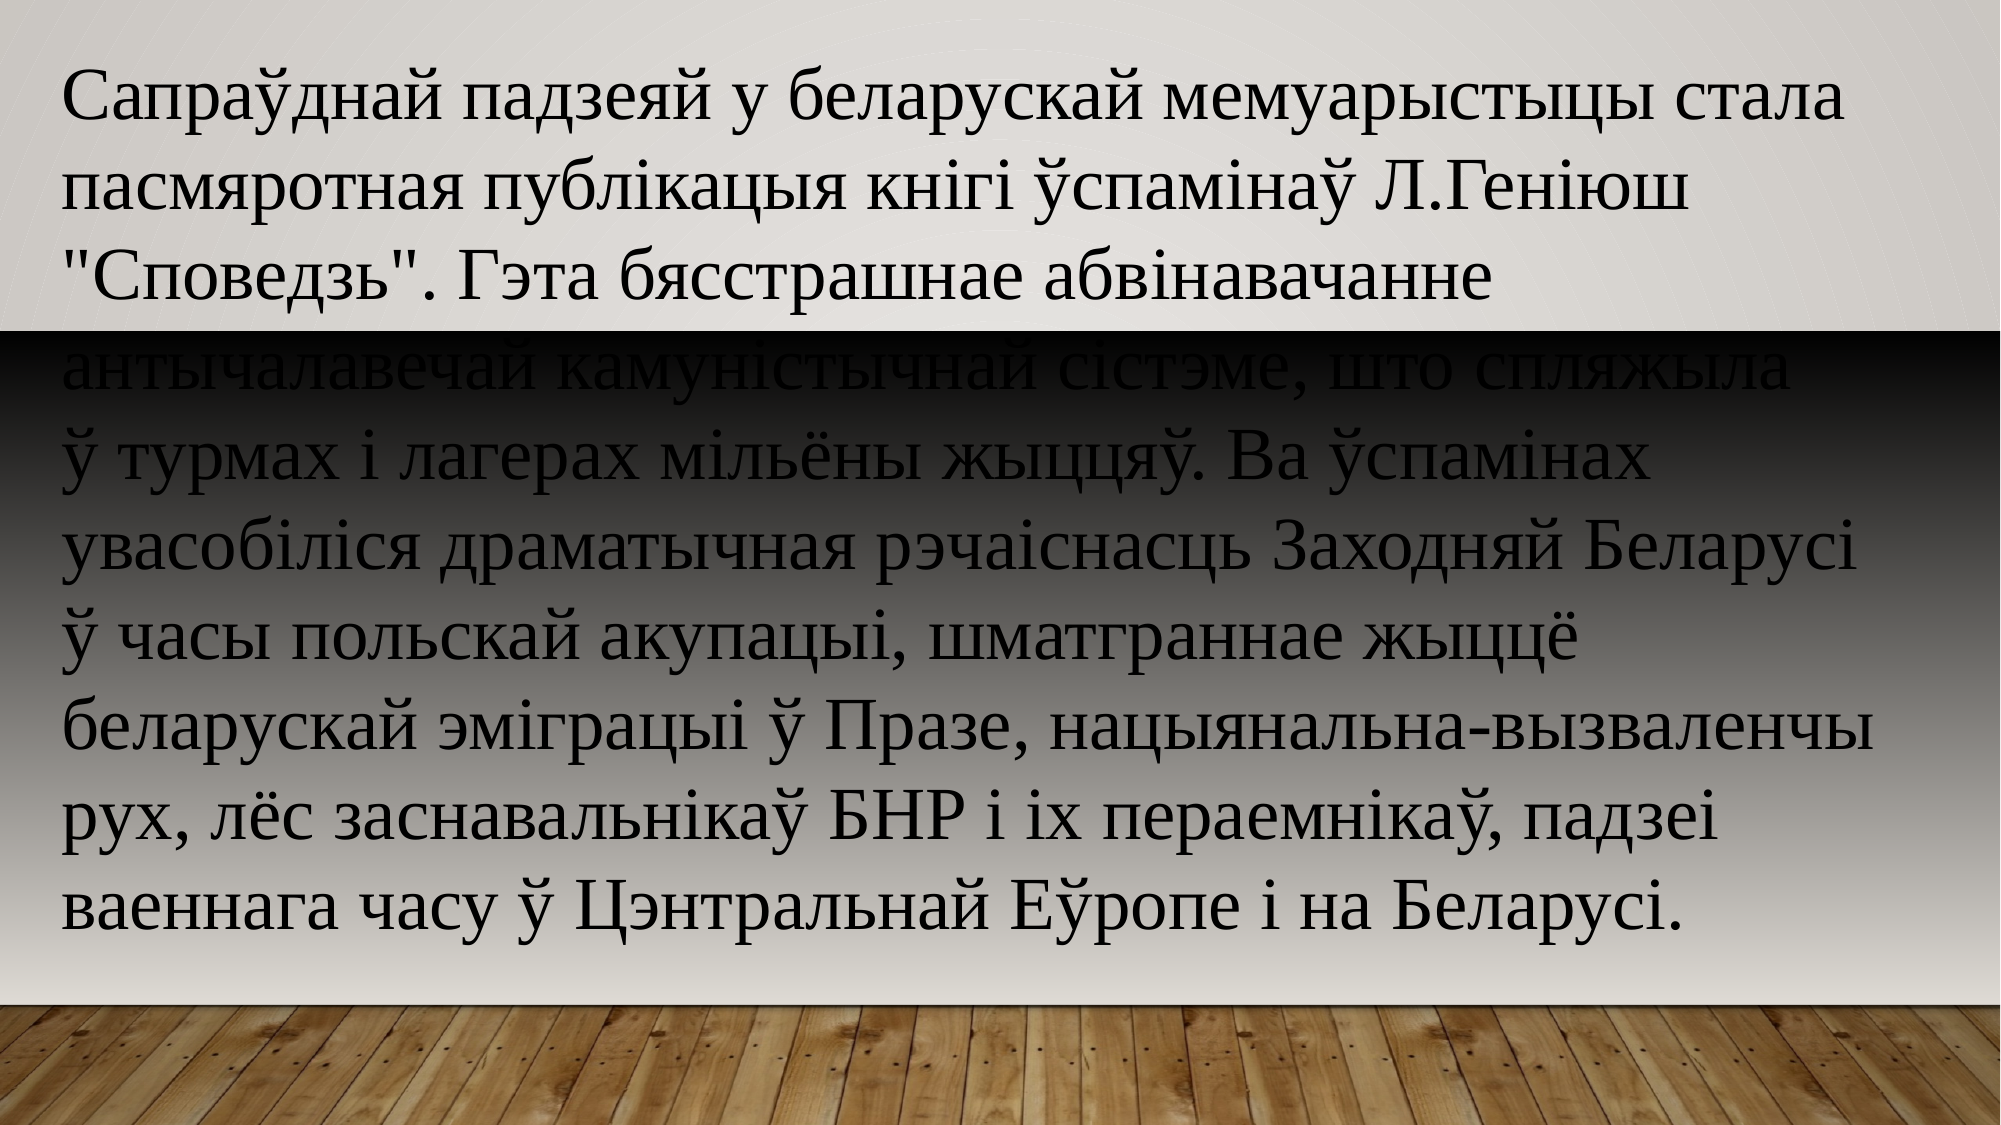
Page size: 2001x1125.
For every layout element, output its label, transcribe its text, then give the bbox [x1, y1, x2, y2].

text_box Сапраўднай падзеяй у беларускай мемуарыстыцы стала пасмяротная публікацыя кнігі ўспамінаў Л.Геніюш "Споведзь". Гэта бясстрашнае абвінавачанне антычалавечай камуністычнай сістэме, што спляжыла ў турмах і лагерах мільёны жыццяў. Ва ўспамінах увасобіліся драматычная рэчаіснасць Заходняй Беларусі ў часы польскай акупацыі, шматграннае жыццё беларускай эміграцыі ў Празе, нацыянальна-вызваленчы рух, лёс заснавальнікаў БНР і іх пераемнікаў, падзеі ваеннага часу ў Цэнтральнай Еўропе і на Беларусі. [47, 37, 1953, 952]
